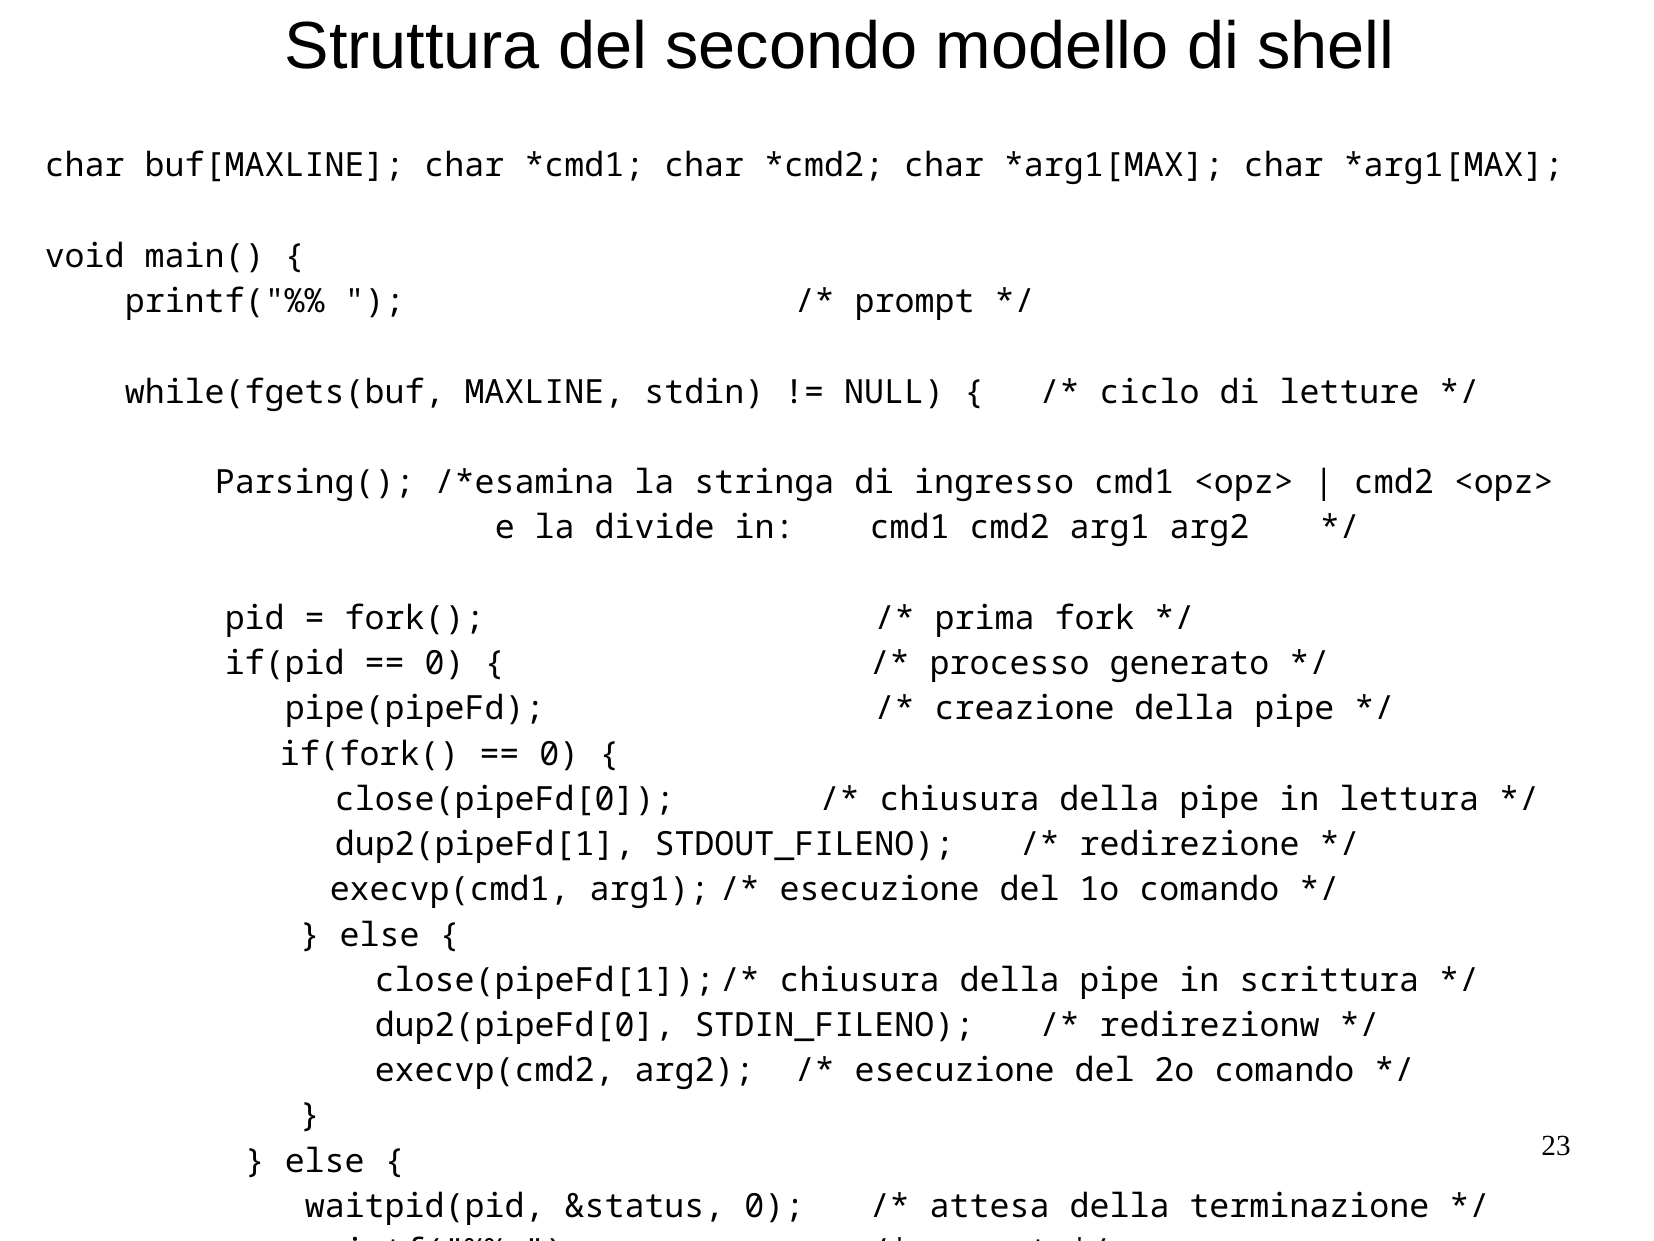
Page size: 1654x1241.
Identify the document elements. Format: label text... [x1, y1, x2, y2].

text_box char buf[MAXLINE]; char *cmd1; char *cmd2; char *arg1[MAX]; char *arg1[MAX]; void main() { printf("%% "); /* prompt */ while(fgets(buf, MAXLINE, stdin) != NULL) { /* ciclo di letture */ Parsing(); /*esamina la stringa di ingresso cmd1 <opz> | cmd2 <opz> e la divide in: cmd1 cmd2 arg1 arg2 */ pid = fork(); /* prima fork */ if(pid == 0) { /* processo generato */ pipe(pipeFd); /* creazione della pipe */ if(fork() == 0) { close(pipeFd[0]); /* chiusura della pipe in lettura */ dup2(pipeFd[1], STDOUT_FILENO); /* redirezione */ execvp(cmd1, arg1); /* esecuzione del 1o comando */ } else { close(pipeFd[1]); /* chiusura della pipe in scrittura */ dup2(pipeFd[0], STDIN_FILENO); /* redirezionw */ execvp(cmd2, arg2); /* esecuzione del 2o comando */ } } else { waitpid(pid, &status, 0); /* attesa della terminazione */ printf("%% "); /* prompt */ } } } [30, 134, 1591, 1241]
text_box Struttura del secondo modello di shell [270, 0, 1501, 91]
